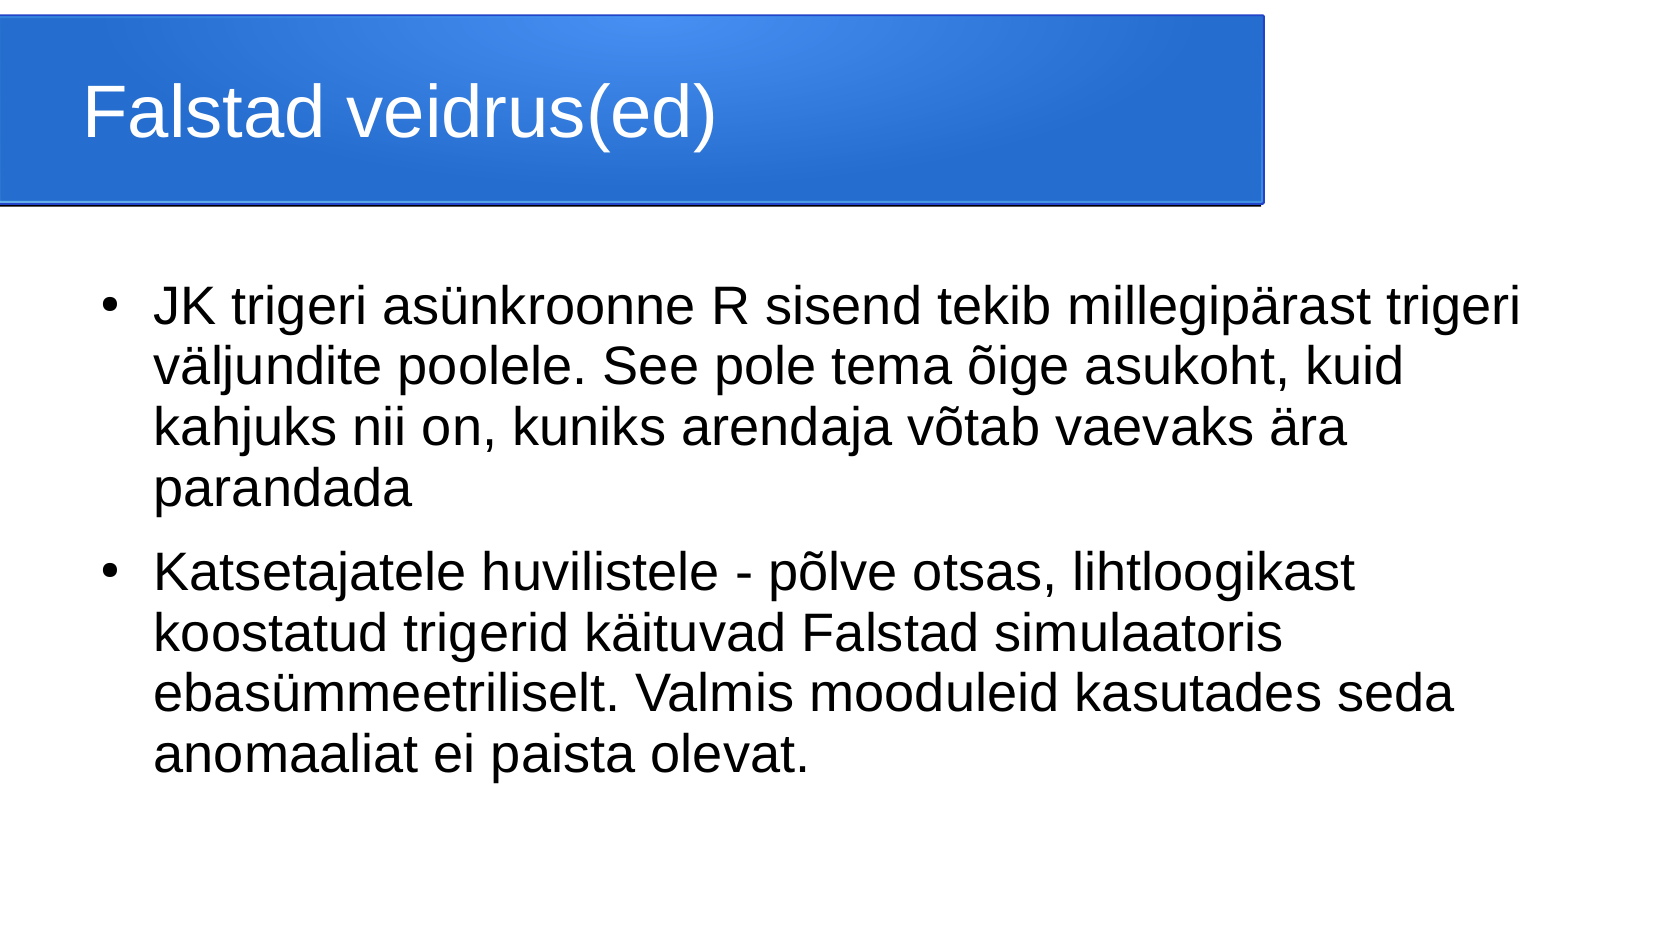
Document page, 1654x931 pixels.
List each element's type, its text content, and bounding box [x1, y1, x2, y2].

list JK trigeri asünkroonne R sisend tekib millegipärast trigeri väljundite poolele. See pole tema õige asukoht, kuid kahjuks nii on, kuniks arendaja võtab vaevaks ära parandada Katsetajatele huvilistele - põlve otsas, lihtloogikast koostatud trigerid käituvad Falstad simulaatoris ebasümmeetriliselt. Valmis mooduleid kasutades seda anomaaliat ei paista olevat. [82, 275, 1571, 815]
title Falstad veidrus(ed) [82, 35, 1235, 189]
